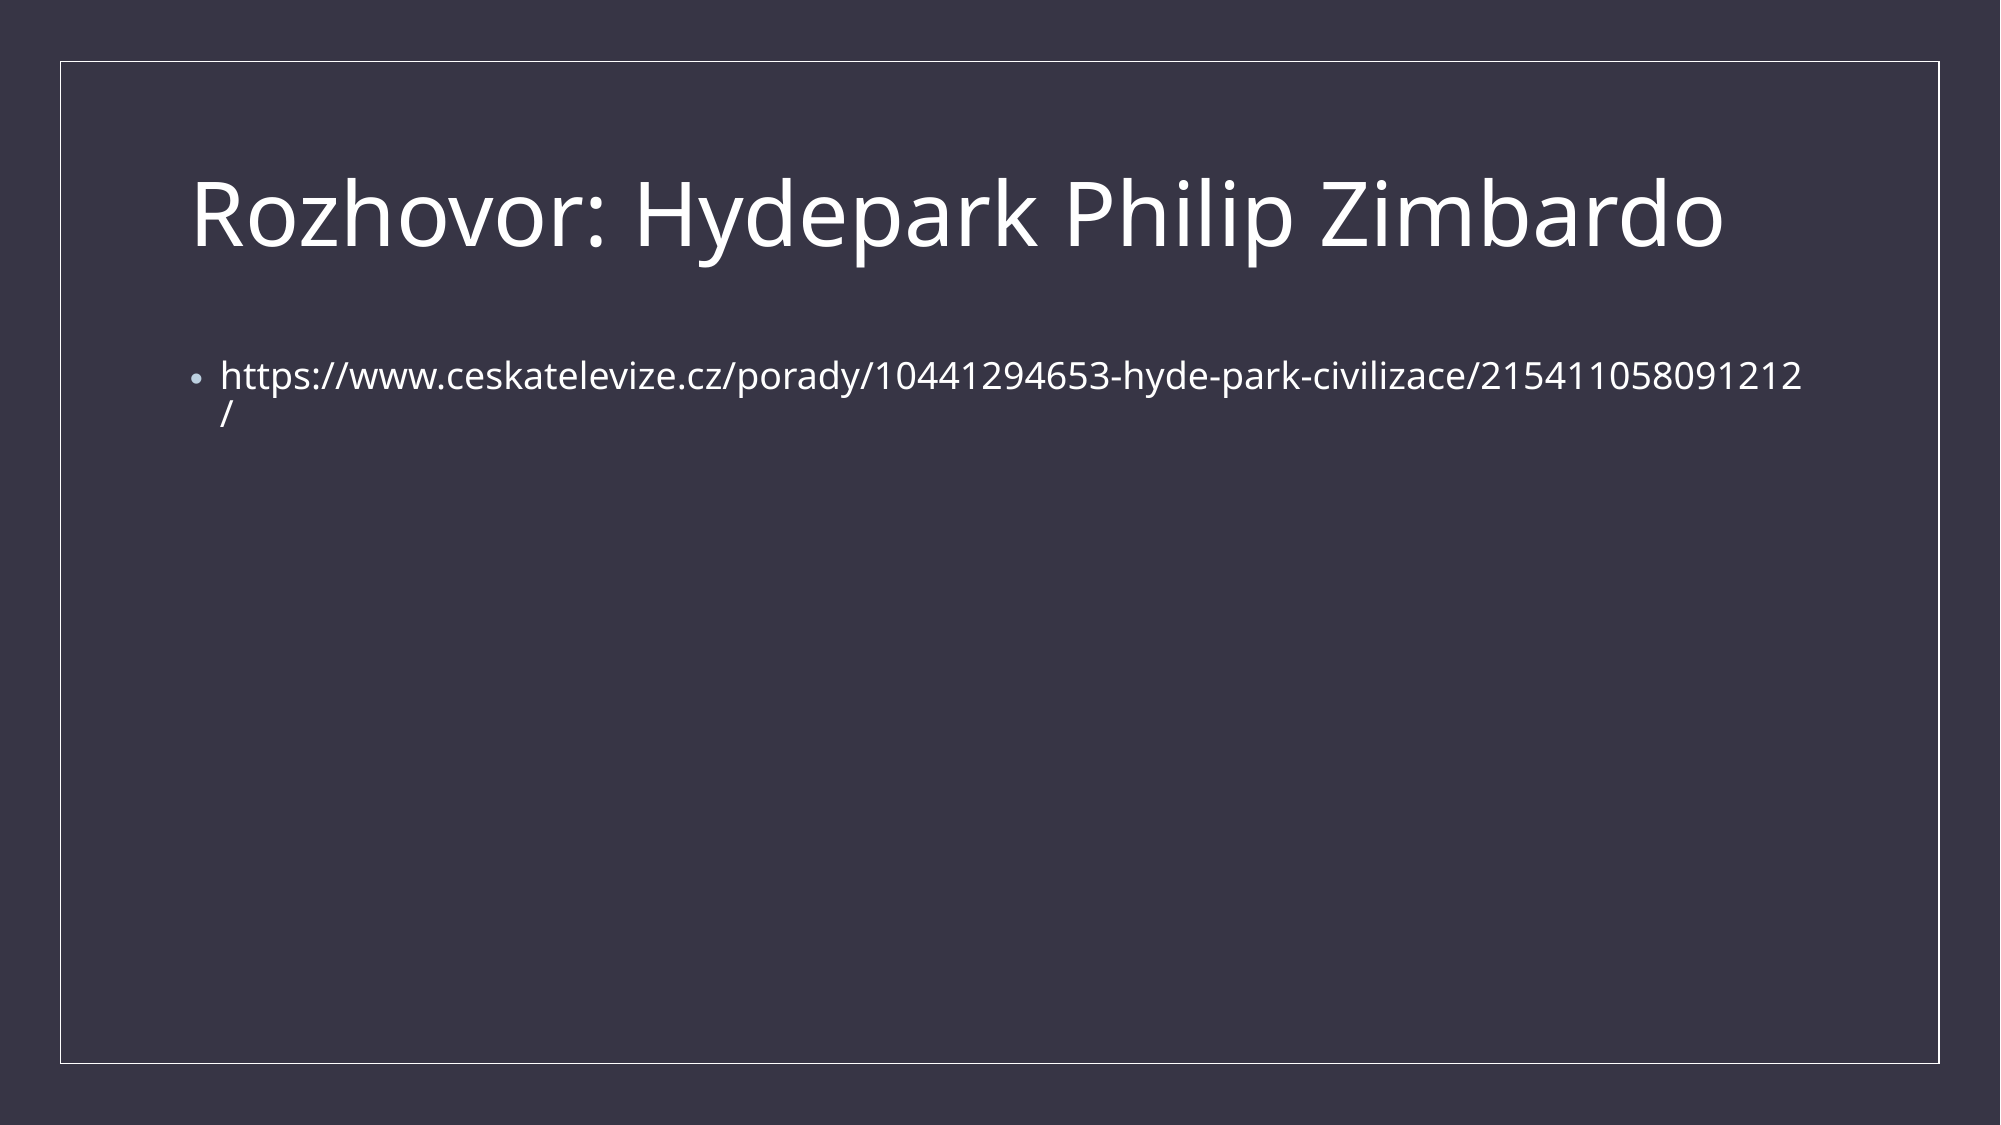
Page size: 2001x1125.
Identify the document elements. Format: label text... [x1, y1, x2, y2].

list https://www.ceskatelevize.cz/porady/10441294653-hyde-park-civilizace/215411058091212/ [174, 345, 1825, 991]
title Rozhovor: Hydepark Philip Zimbardo [174, 105, 1825, 331]
